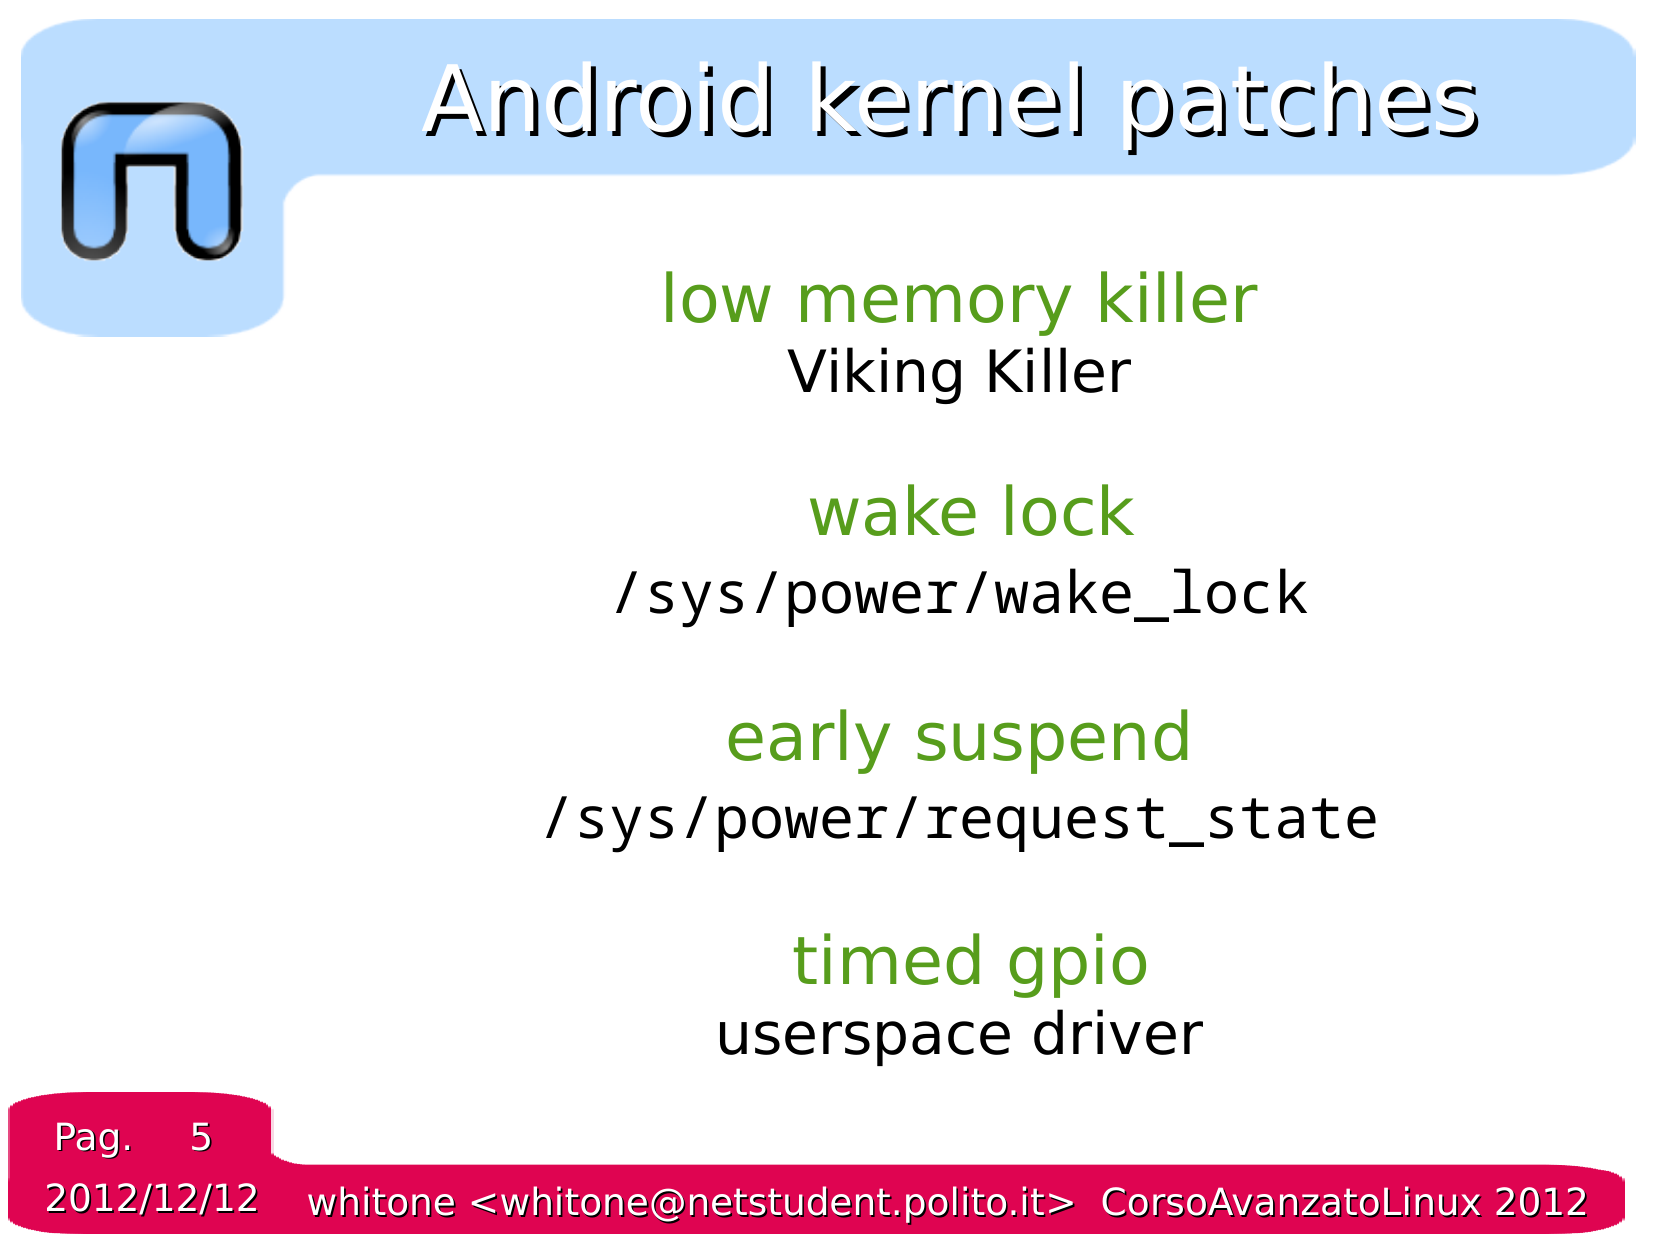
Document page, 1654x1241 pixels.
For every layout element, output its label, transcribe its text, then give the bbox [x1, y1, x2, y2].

text_box Pag. <numero> [27, 1108, 413, 1168]
picture [8, 1092, 1625, 1234]
picture [0, 19, 1636, 354]
text_box whitone <whitone@netstudent.polito.it> CorsoAvanzatoLinux 2012 [292, 1173, 1604, 1241]
text_box 2012/12/12 [29, 1169, 284, 1241]
title Android kernel patches [265, 3, 1636, 197]
subtitle low memory killer Viking Killer wake lock /sys/power/wake_lock early suspend /sys/power/request_state timed gpio userspace driver [295, 206, 1625, 1123]
